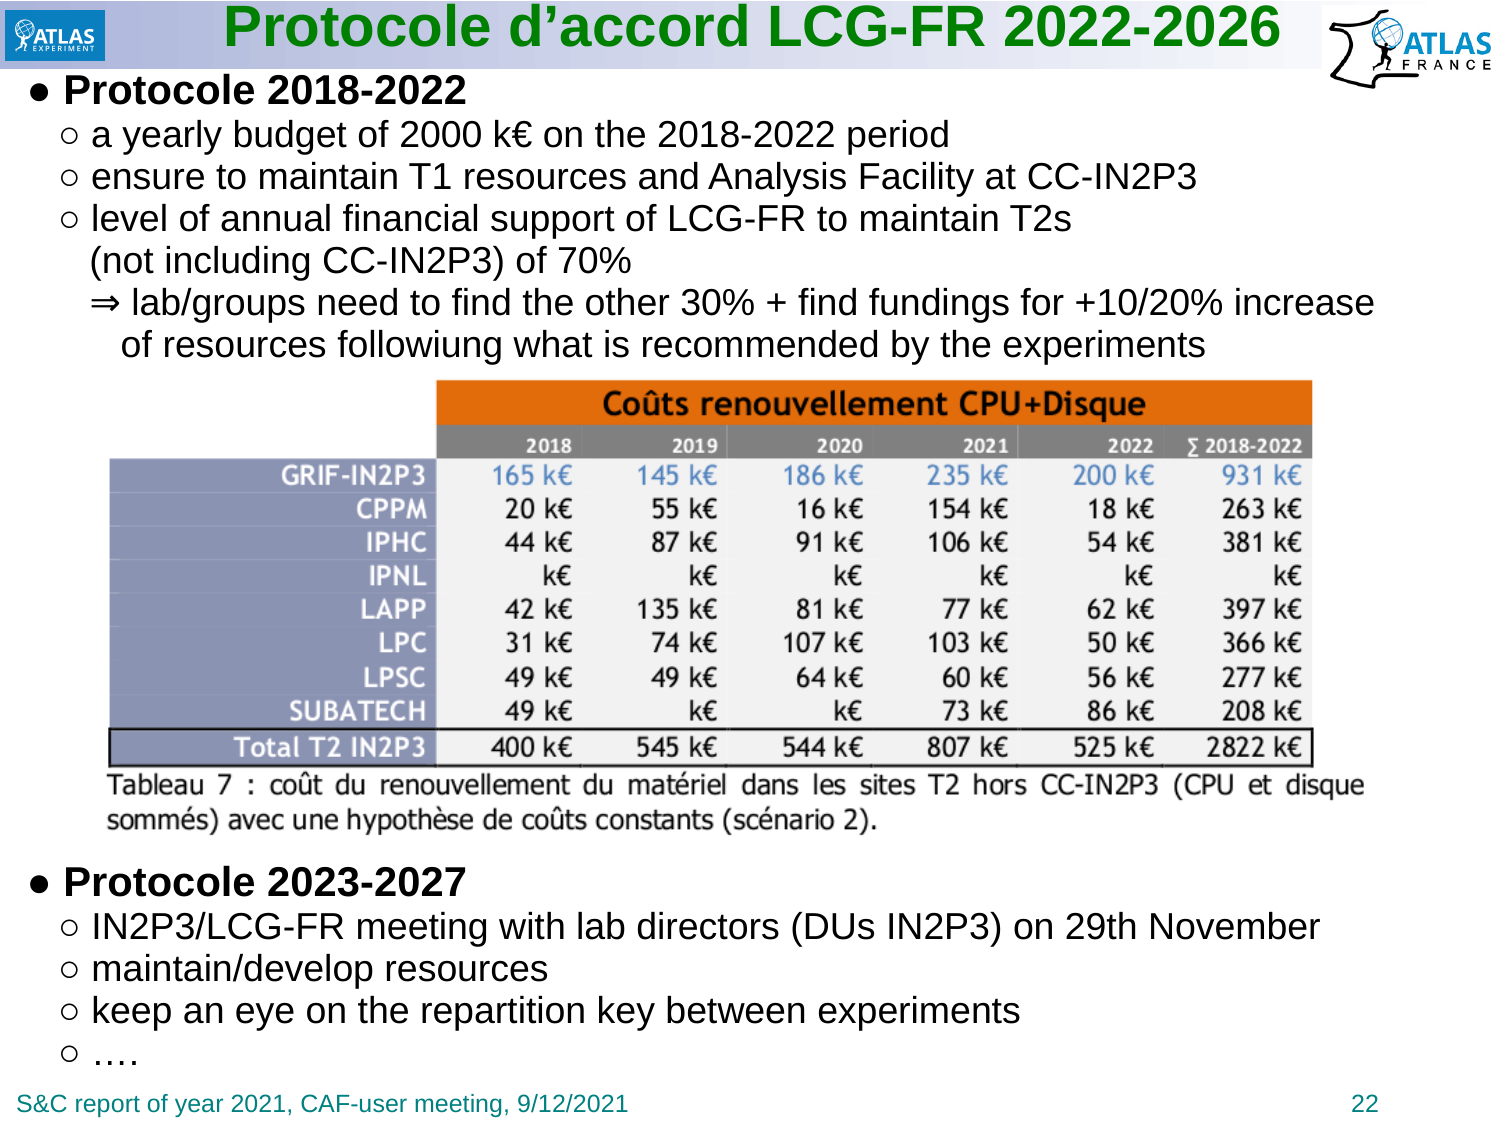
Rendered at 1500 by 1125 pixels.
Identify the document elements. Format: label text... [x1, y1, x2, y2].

text_box Protocole d’accord LCG-FR 2022-2026 [7, 0, 1500, 65]
text_box ● Protocole 2018-2022 ○ a yearly budget of 2000 k€ on the 2018-2022 period ○ ensure to maintain T1 resources and Analysis Facility at CC-IN2P3 ○ level of annual financial support of LCG-FR to maintain T2s (not including CC-IN2P3) of 70% ⇒ lab/groups need to find the other 30% + find fundings for +10/20% increase of resources followiung what is recommended by the experiments [11, 59, 1495, 374]
picture [82, 374, 1382, 851]
text_box ● Protocole 2023-2027 ○ IN2P3/LCG-FR meeting with lab directors (DUs IN2P3) on 29th November ○ maintain/develop resources ○ keep an eye on the repartition key between experiments ○ …. [11, 851, 1496, 1081]
